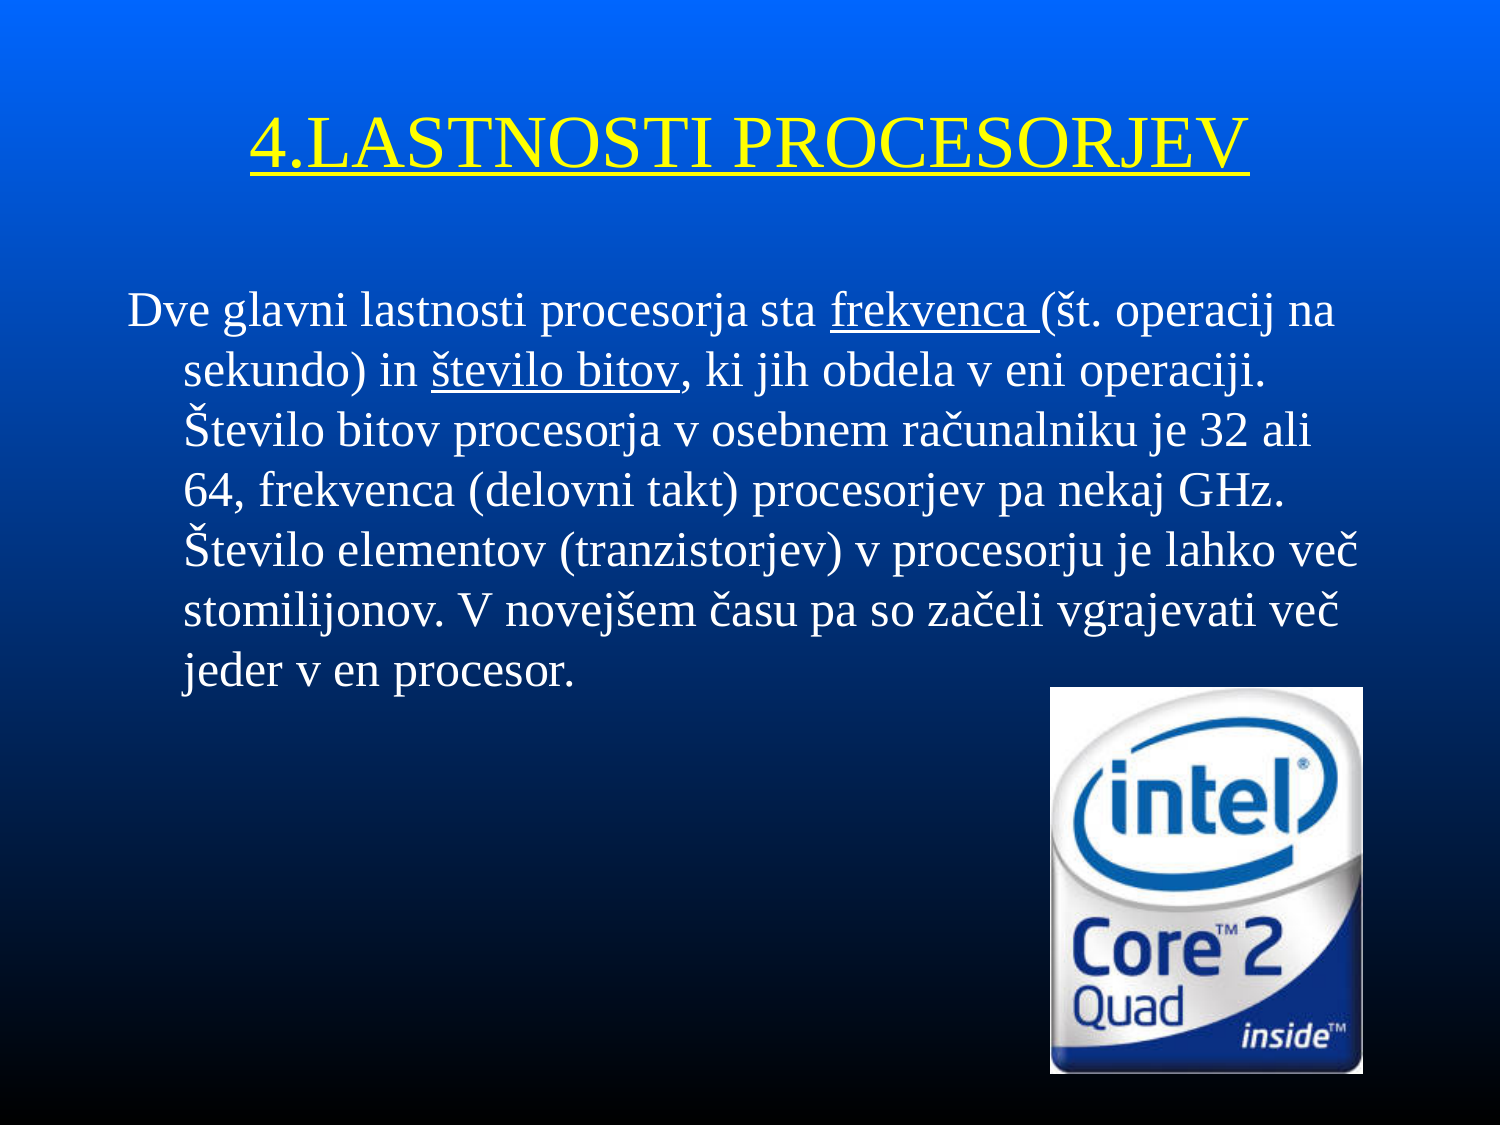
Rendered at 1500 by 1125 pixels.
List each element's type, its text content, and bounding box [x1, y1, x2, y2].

picture [1050, 687, 1363, 1074]
list Dve glavni lastnosti procesorja sta frekvenca (št. operacij na sekundo) in število bitov, ki jih obdela v eni operaciji. Število bitov procesorja v osebnem računalniku je 32 ali 64, frekvenca (delovni takt) procesorjev pa nekaj GHz. Število elementov (tranzistorjev) v procesorju je lahko več stomilijonov. V novejšem času pa so začeli vgrajevati več jeder v en procesor. [112, 269, 1399, 923]
title 4.LASTNOSTI PROCESORJEV [112, 35, 1388, 239]
